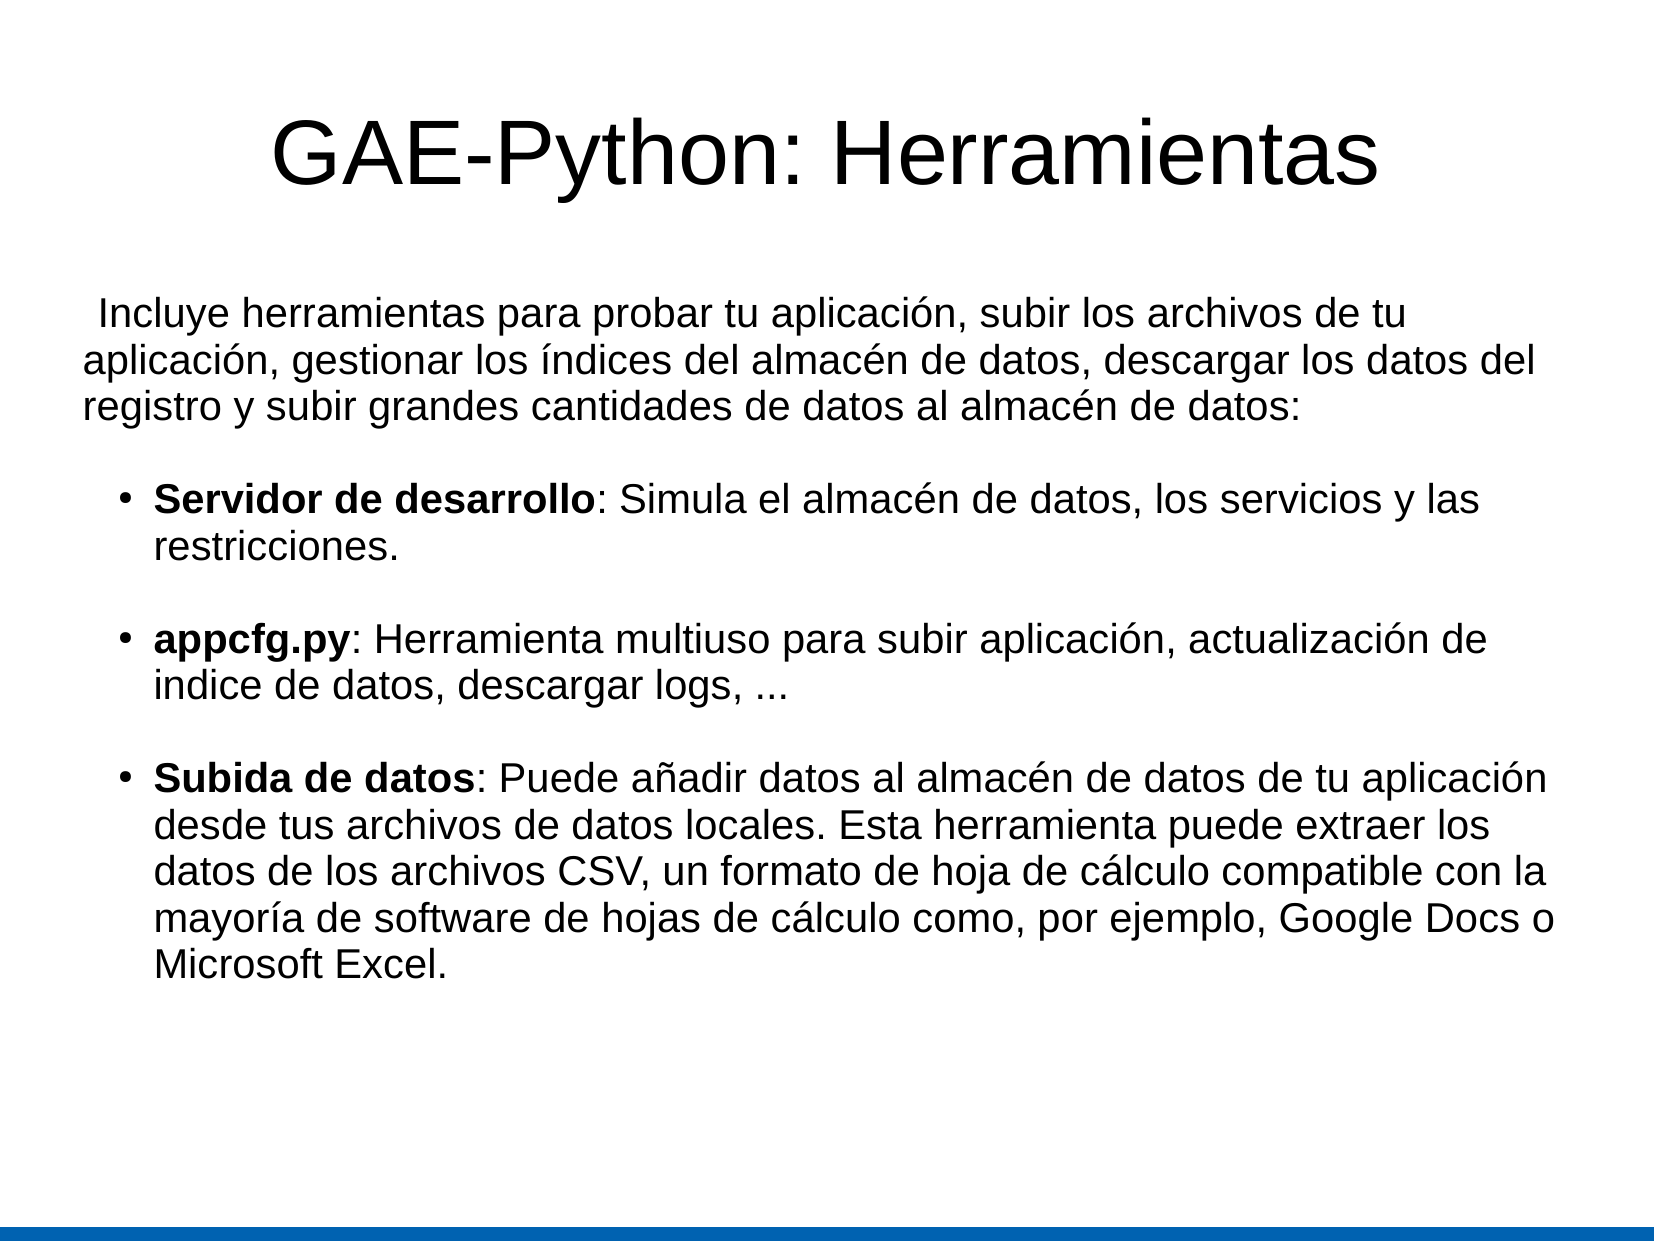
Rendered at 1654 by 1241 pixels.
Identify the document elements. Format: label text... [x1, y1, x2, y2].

title GAE-Python: Herramientas [82, 49, 1571, 257]
subtitle Incluye herramientas para probar tu aplicación, subir los archivos de tu aplicación, gestionar los índices del almacén de datos, descargar los datos del registro y subir grandes cantidades de datos al almacén de datos: Servidor de desarrollo: Simula el almacén de datos, los servicios y las restricciones. appcfg.py: Herramienta multiuso para subir aplicación, actualización de indice de datos, descargar logs, ... Subida de datos: Puede añadir datos al almacén de datos de tu aplicación desde tus archivos de datos locales. Esta herramienta puede extraer los datos de los archivos CSV, un formato de hoja de cálculo compatible con la mayoría de software de hojas de cálculo como, por ejemplo, Google Docs o Microsoft Excel. [82, 290, 1571, 1109]
